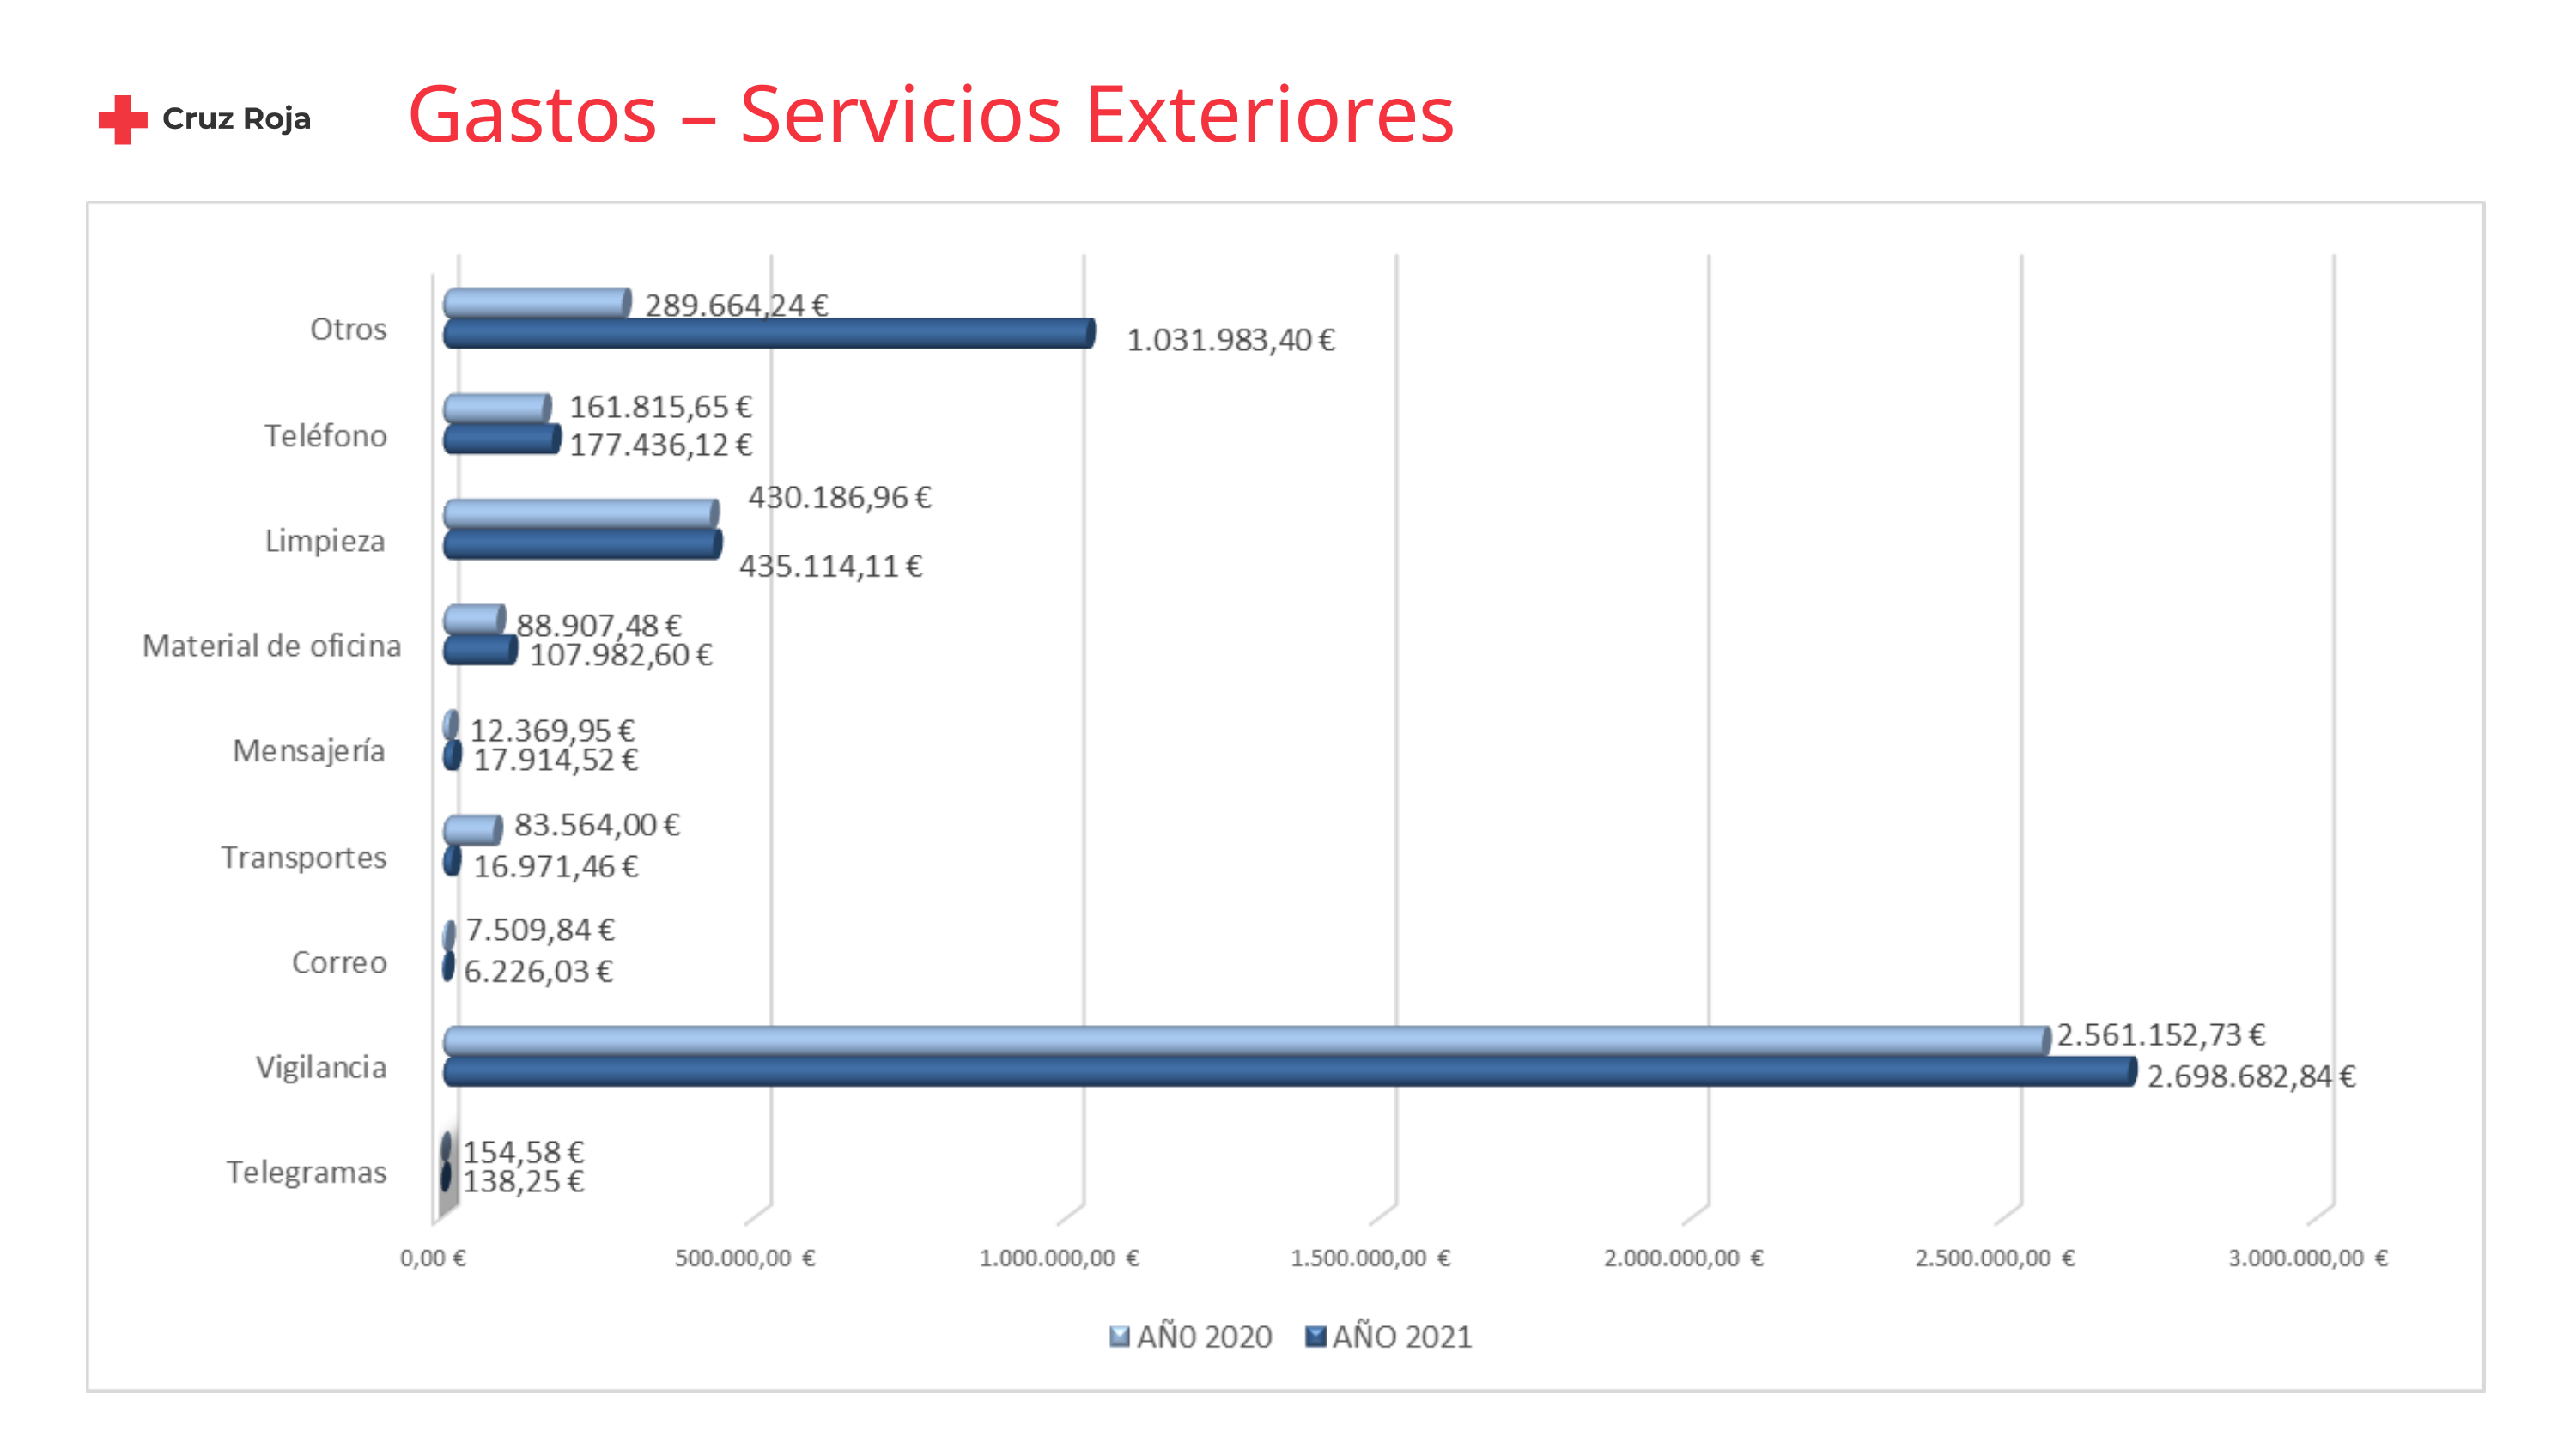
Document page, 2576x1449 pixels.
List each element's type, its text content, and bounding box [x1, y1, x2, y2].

picture [86, 201, 2486, 1394]
text_box Gastos – Servicios Exteriores [393, 75, 2501, 165]
